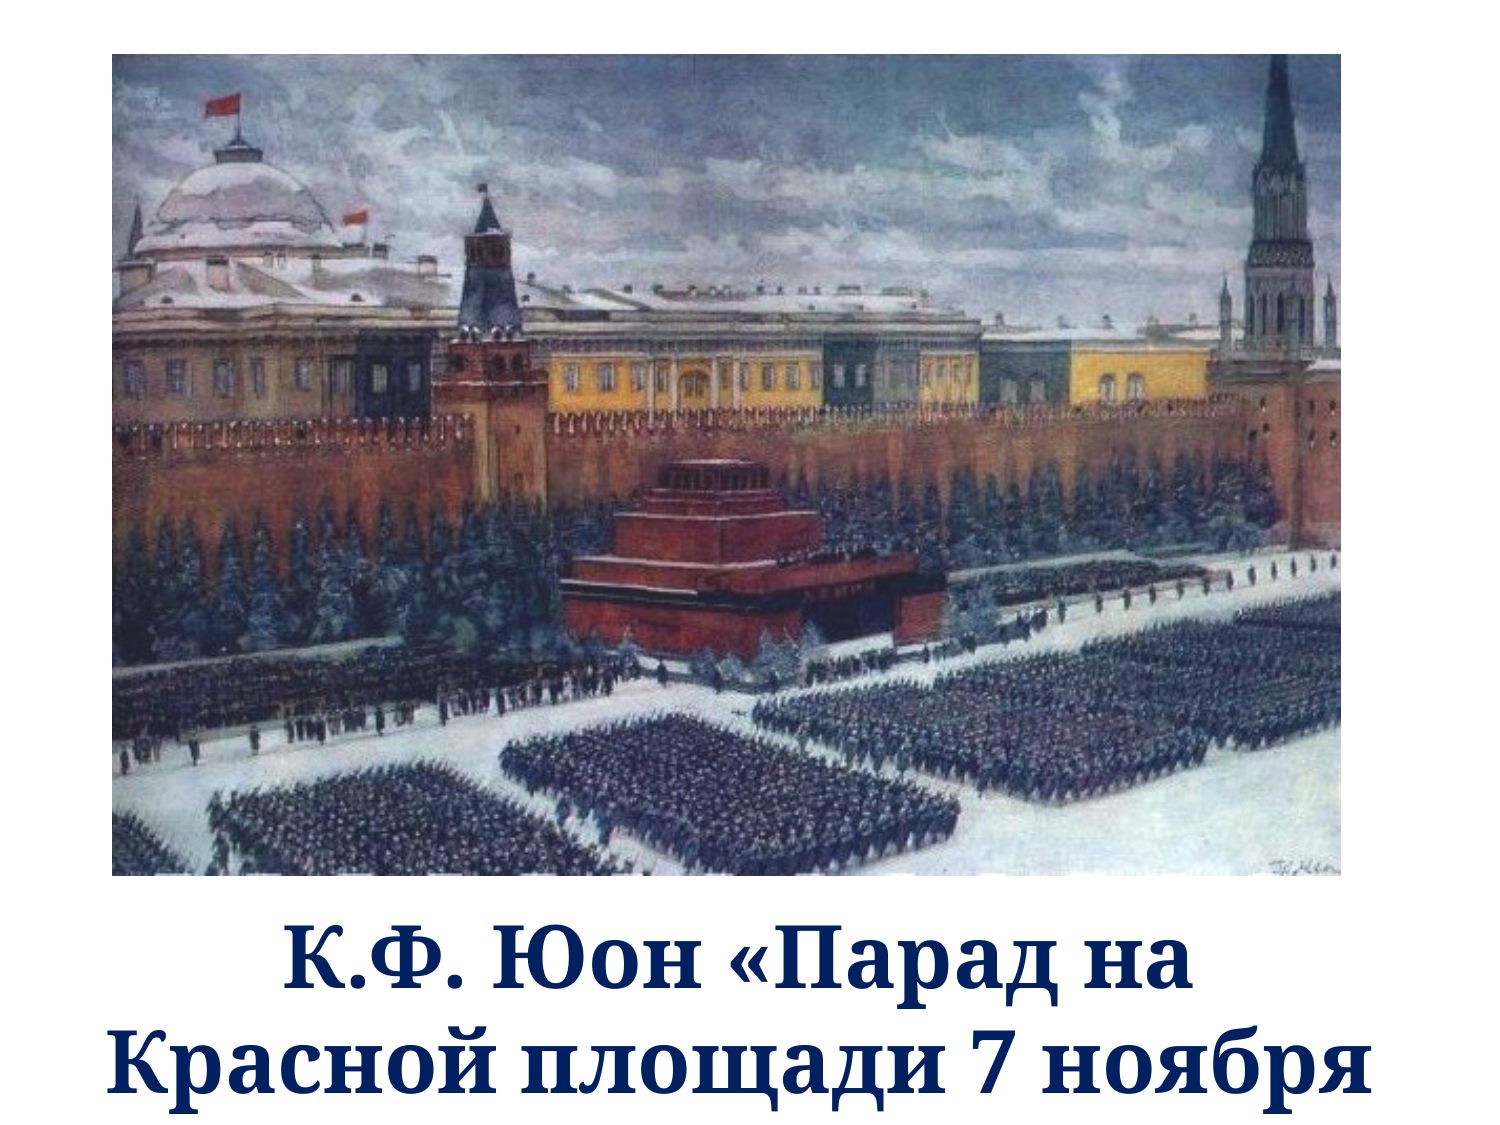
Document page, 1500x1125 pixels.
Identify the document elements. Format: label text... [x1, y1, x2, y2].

picture [112, 54, 1341, 877]
title К.Ф. Юон «Парад на Красной площади 7 ноября 1941 года» [64, 893, 1415, 1081]
